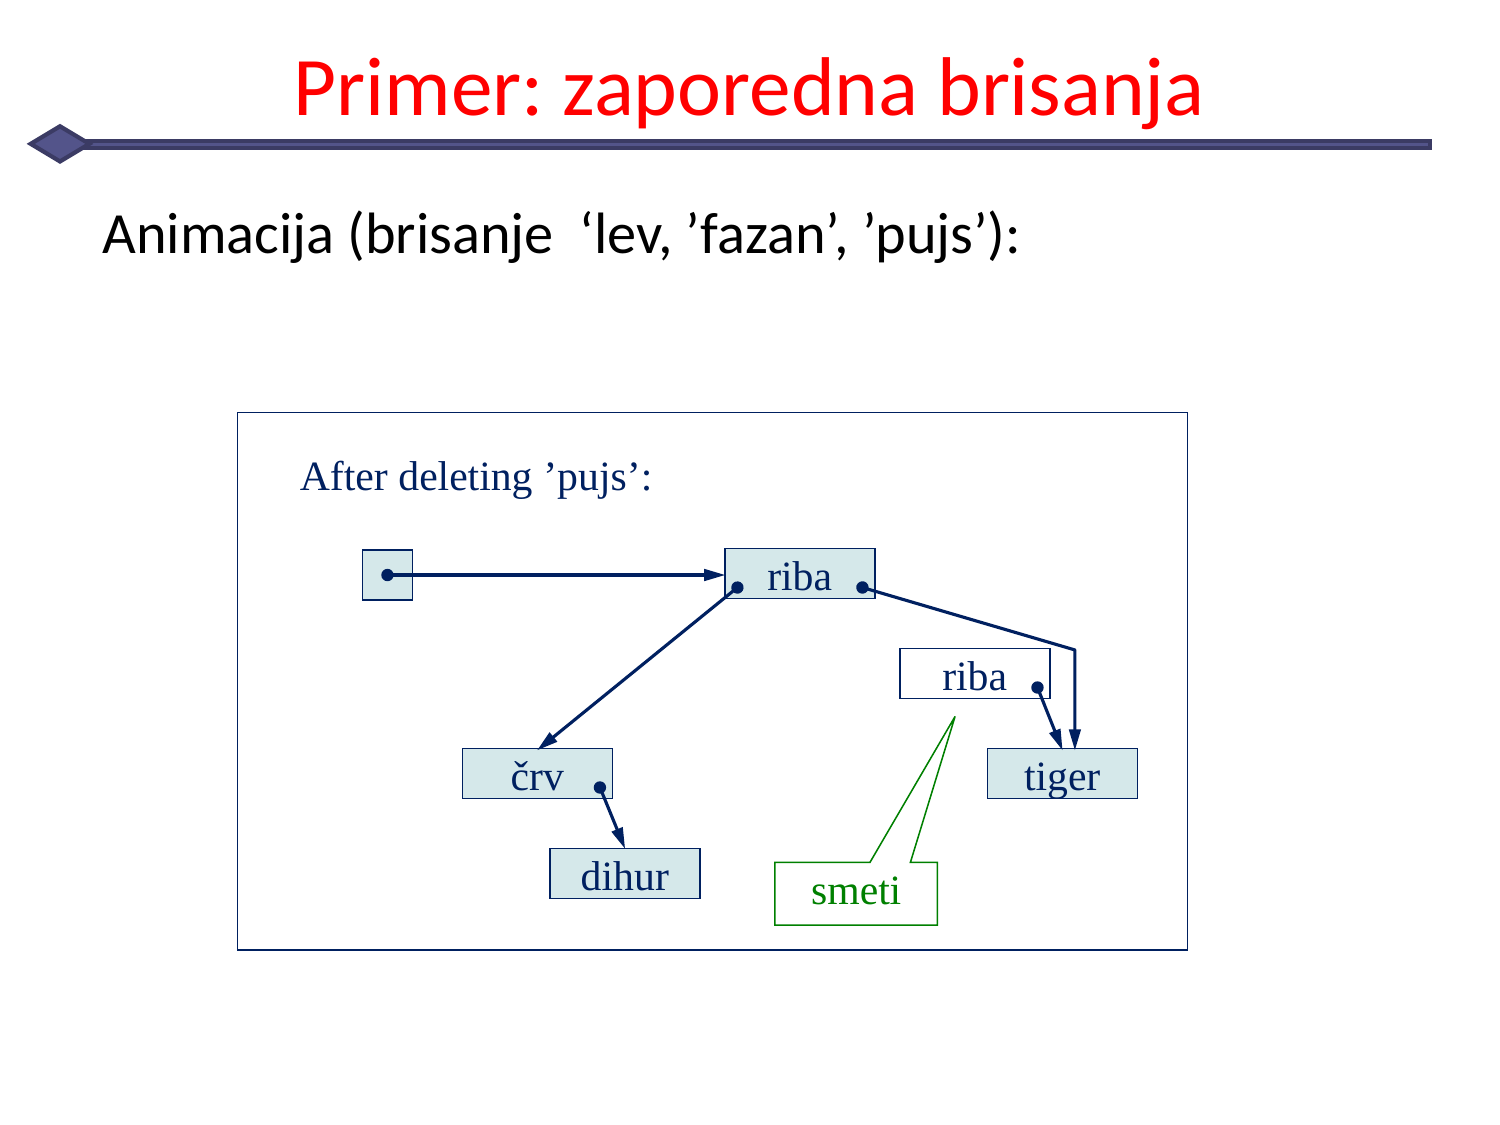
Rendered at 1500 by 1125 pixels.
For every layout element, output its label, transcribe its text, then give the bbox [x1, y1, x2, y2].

text_box riba [724, 548, 875, 599]
text_box črv [462, 748, 613, 799]
list Animacija (brisanje ‘lev, ’fazan’, ’pujs’): [87, 187, 1363, 288]
text_box tiger [987, 748, 1138, 799]
text_box After deleting ’pujs’: [299, 448, 688, 499]
text_box [237, 412, 1188, 951]
text_box riba [899, 648, 1050, 699]
title Primer: zaporedna brisanja [75, 23, 1426, 141]
text_box dihur [549, 848, 700, 899]
text_box smeti [774, 716, 956, 926]
